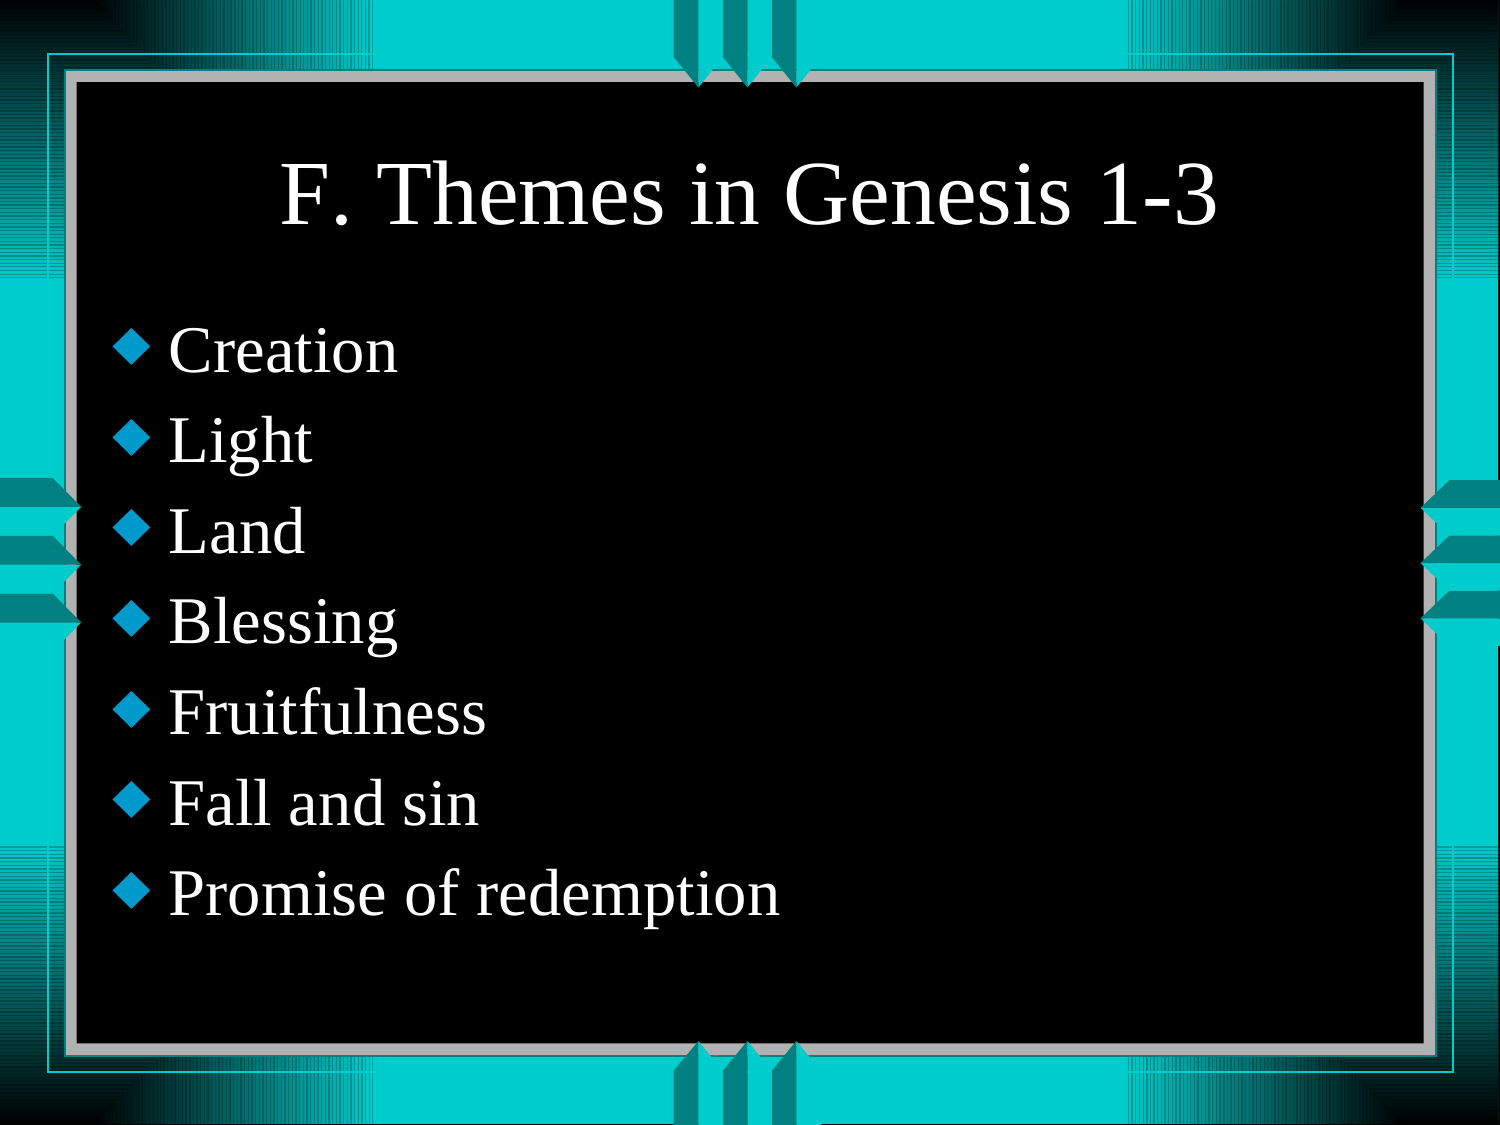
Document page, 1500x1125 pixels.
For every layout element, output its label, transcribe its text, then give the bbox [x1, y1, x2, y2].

title F. Themes in Genesis 1-3 [112, 99, 1388, 288]
list Creation Light Land Blessing Fruitfulness Fall and sin Promise of redemption [112, 312, 1388, 988]
